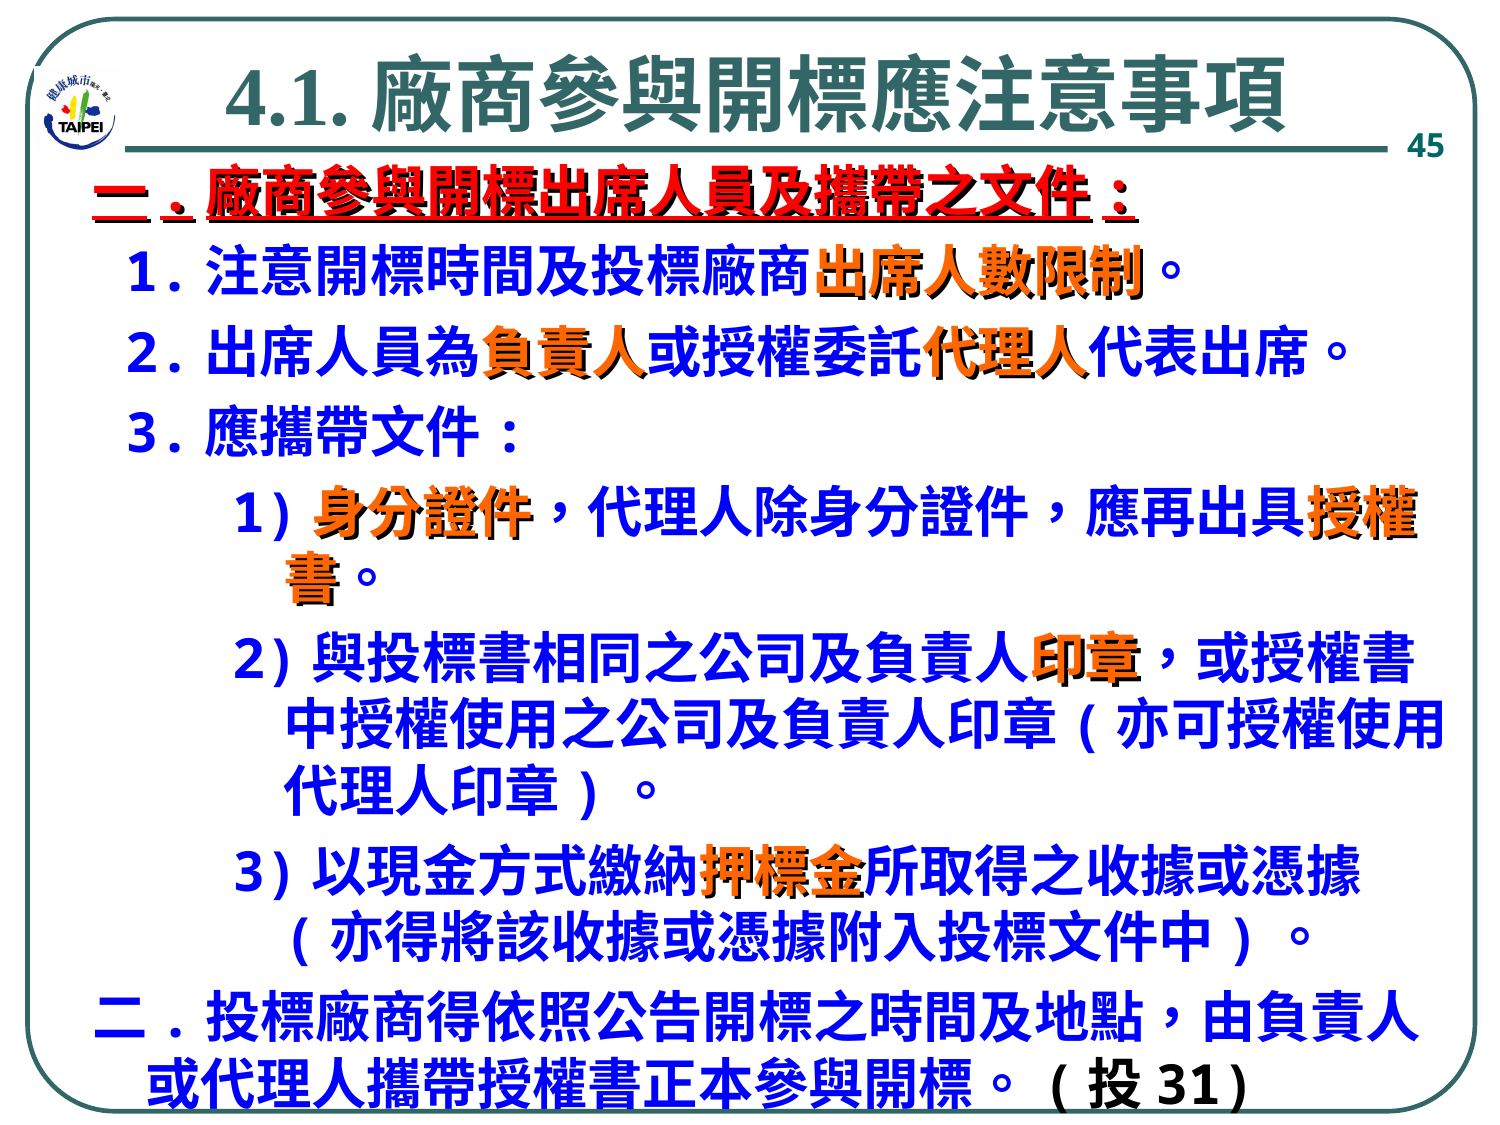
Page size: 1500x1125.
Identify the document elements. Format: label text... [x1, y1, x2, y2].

title 4.1.廠商參與開標應注意事項 [125, 31, 1388, 148]
list 一.廠商參與開標出席人員及攜帶之文件: 1.注意開標時間及投標廠商出席人數限制。 2.出席人員為負責人或授權委託代理人代表出席。 3.應攜帶文件: 1)身分證件，代理人除身分證件，應再出具授權書。 2)與投標書相同之公司及負責人印章，或授權書中授權使用之公司及負責人印章(亦可授權使用代理人印章)。 3)以現金方式繳納押標金所取得之收據或憑據(亦得將該收據或憑據附入投標文件中)。 二.投標廠商得依照公告開標之時間及地點，由負責人或代理人攜帶授權書正本參與開標。(投31) [23, 148, 1471, 1125]
